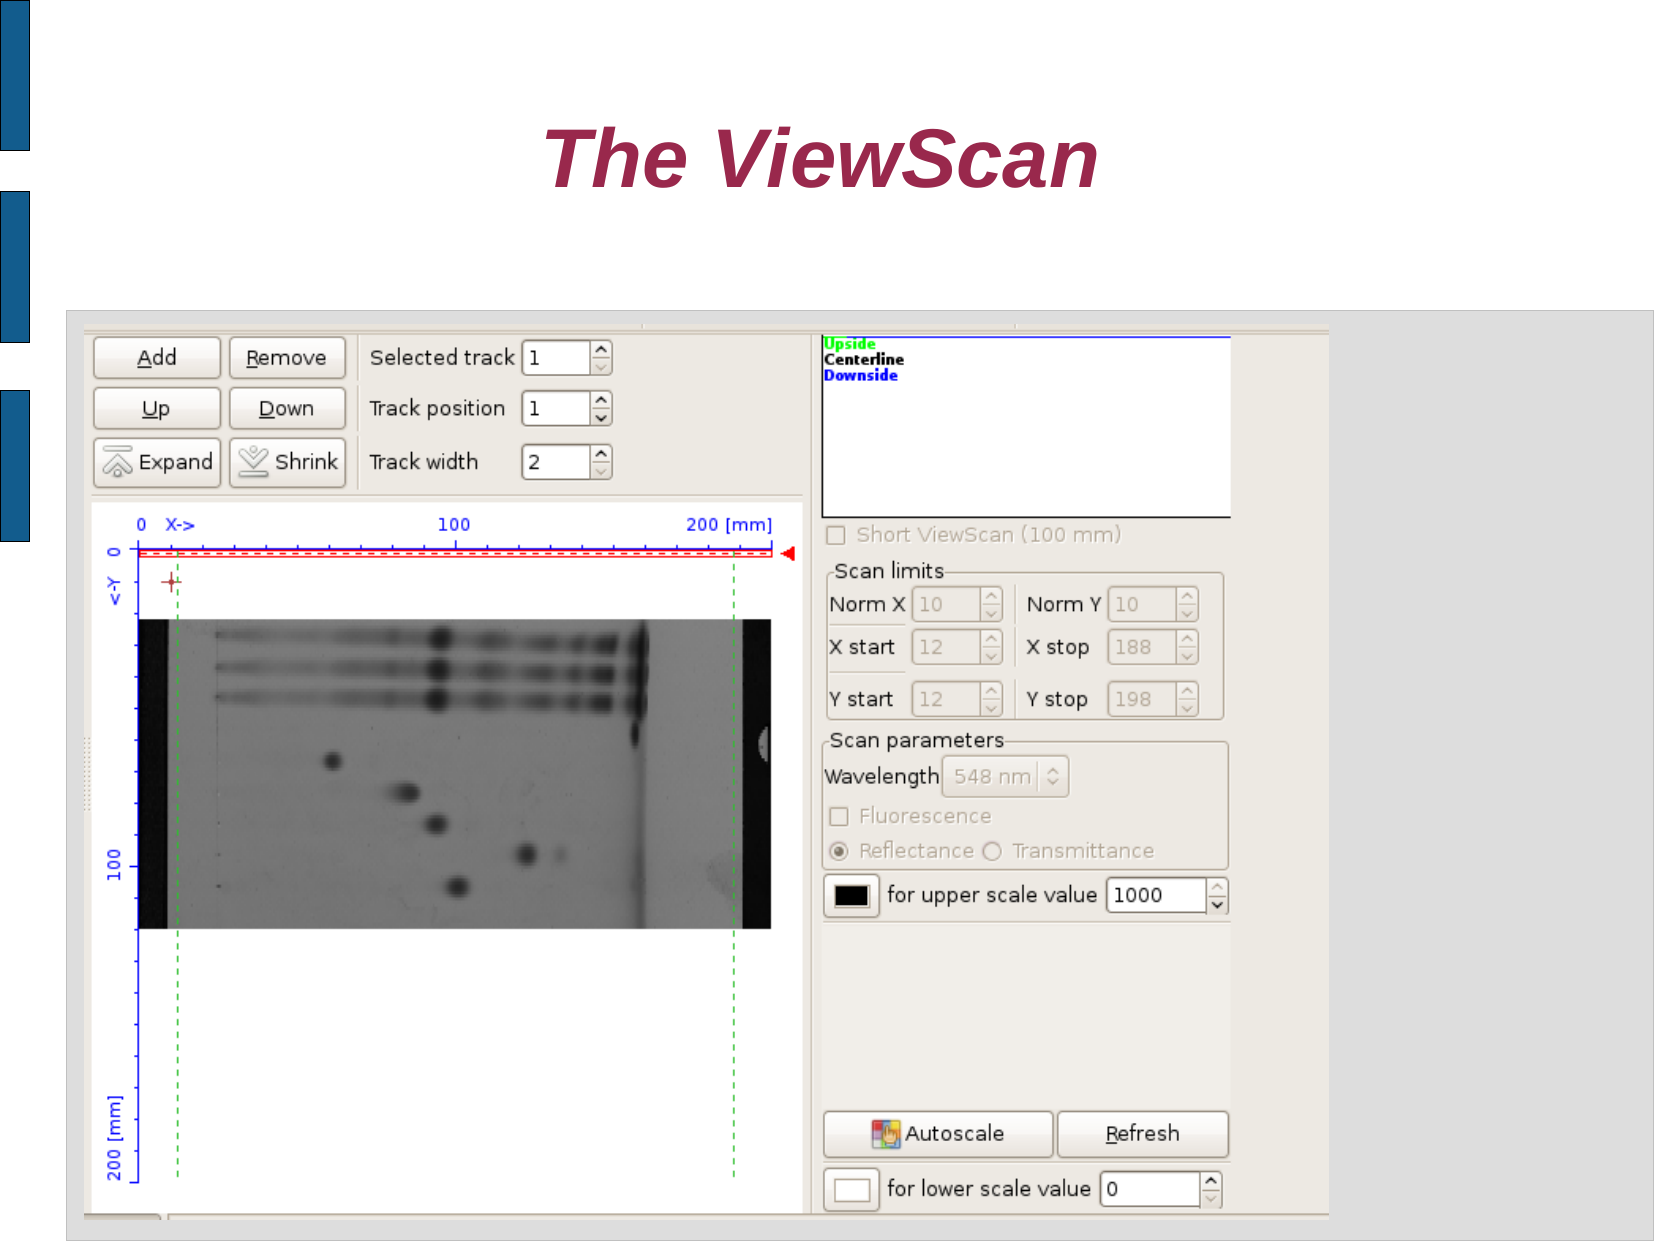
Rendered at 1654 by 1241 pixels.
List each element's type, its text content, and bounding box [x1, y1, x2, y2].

title The ViewScan [114, 55, 1527, 263]
picture [84, 324, 1329, 1221]
